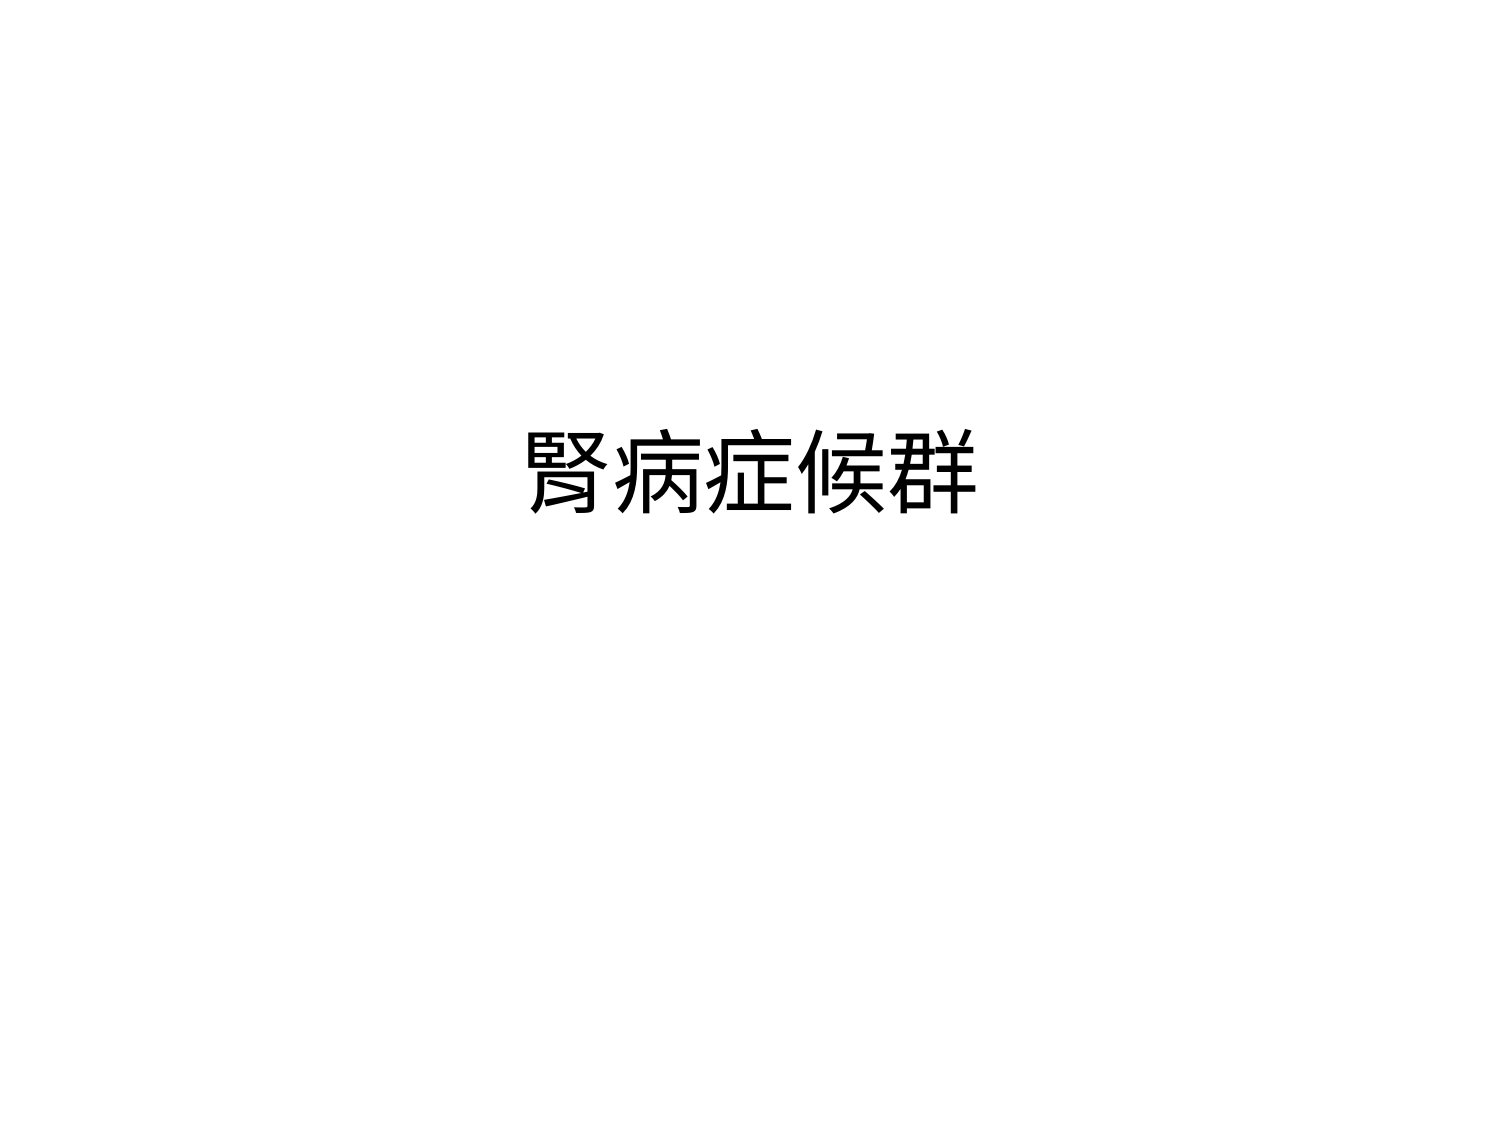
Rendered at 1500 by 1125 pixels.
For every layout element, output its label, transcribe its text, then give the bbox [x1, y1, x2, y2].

title 腎病症候群 [112, 349, 1388, 591]
